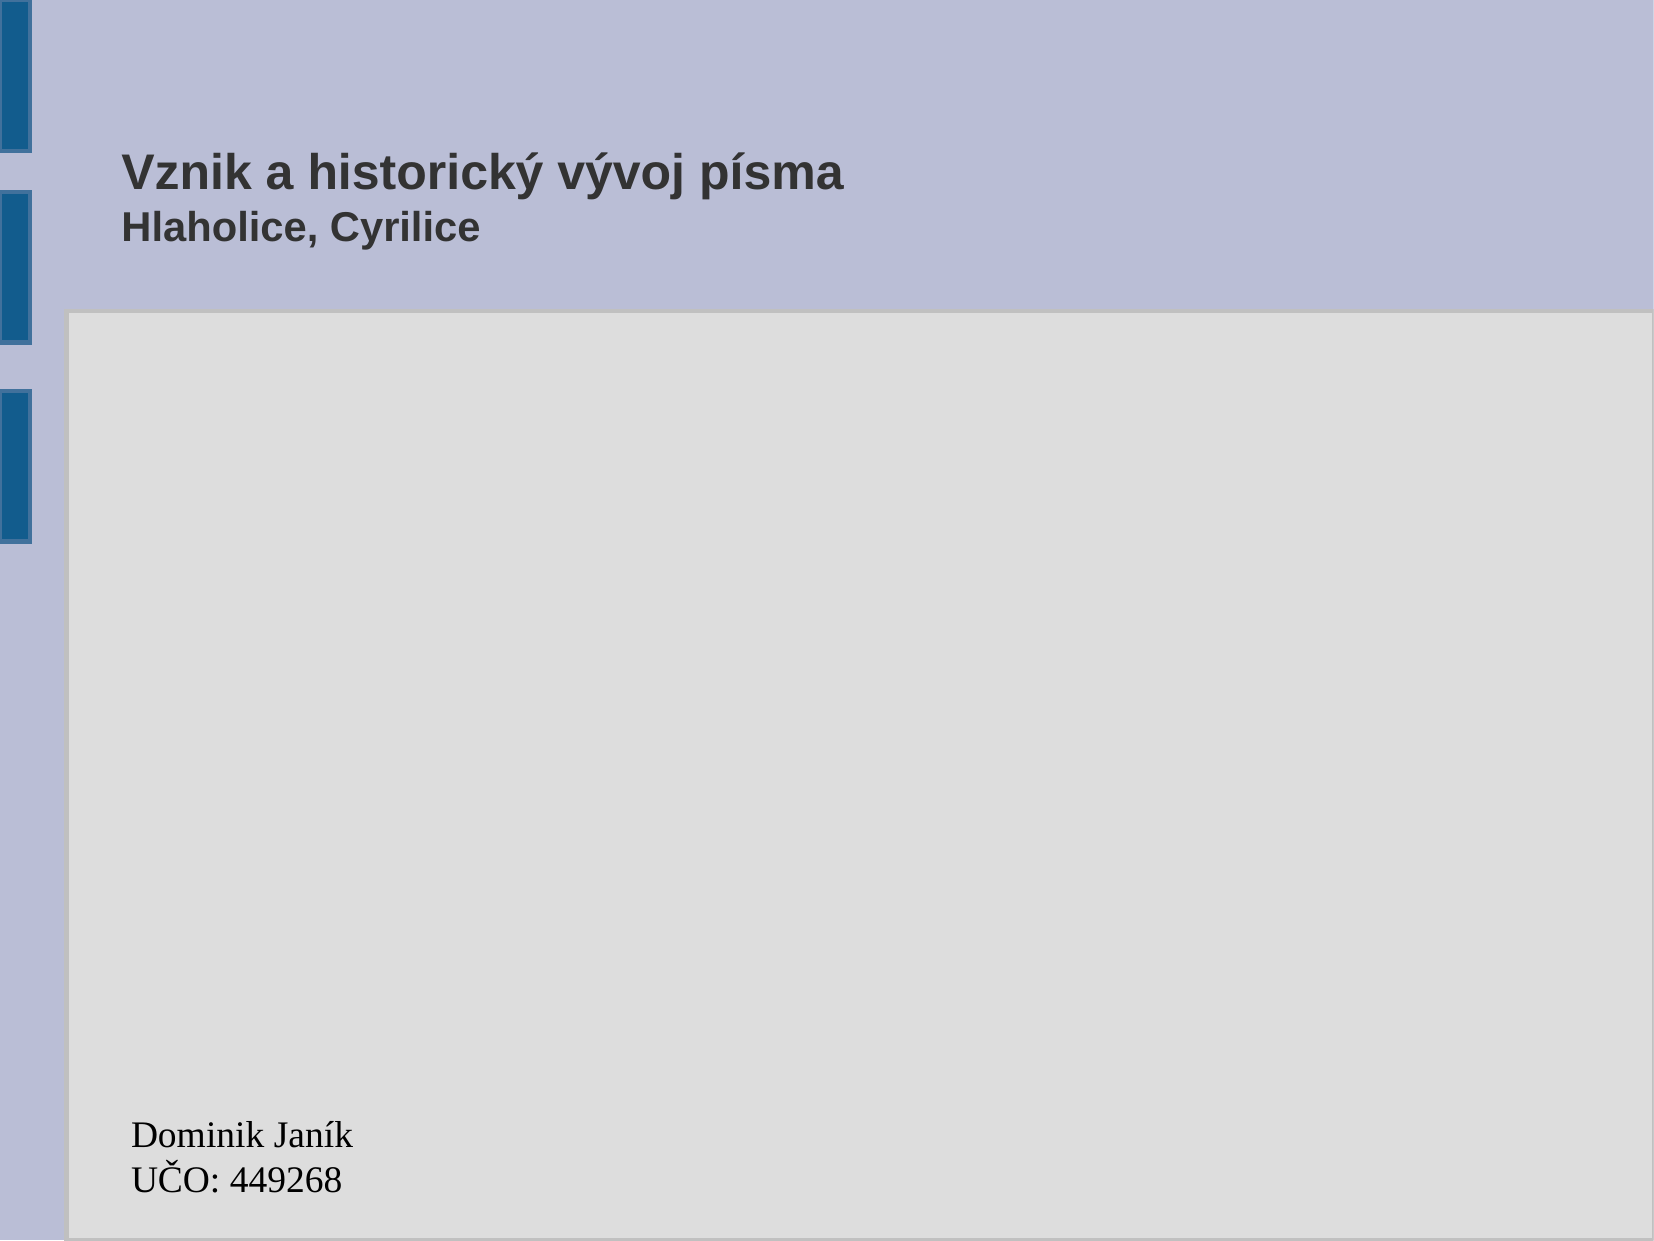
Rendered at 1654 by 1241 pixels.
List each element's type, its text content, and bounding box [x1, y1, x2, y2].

subtitle Dominik Janík UČO: 449268 [121, 344, 1534, 1148]
title Vznik a historický vývoj písma Hlaholice, Cyrilice [121, 91, 1534, 299]
